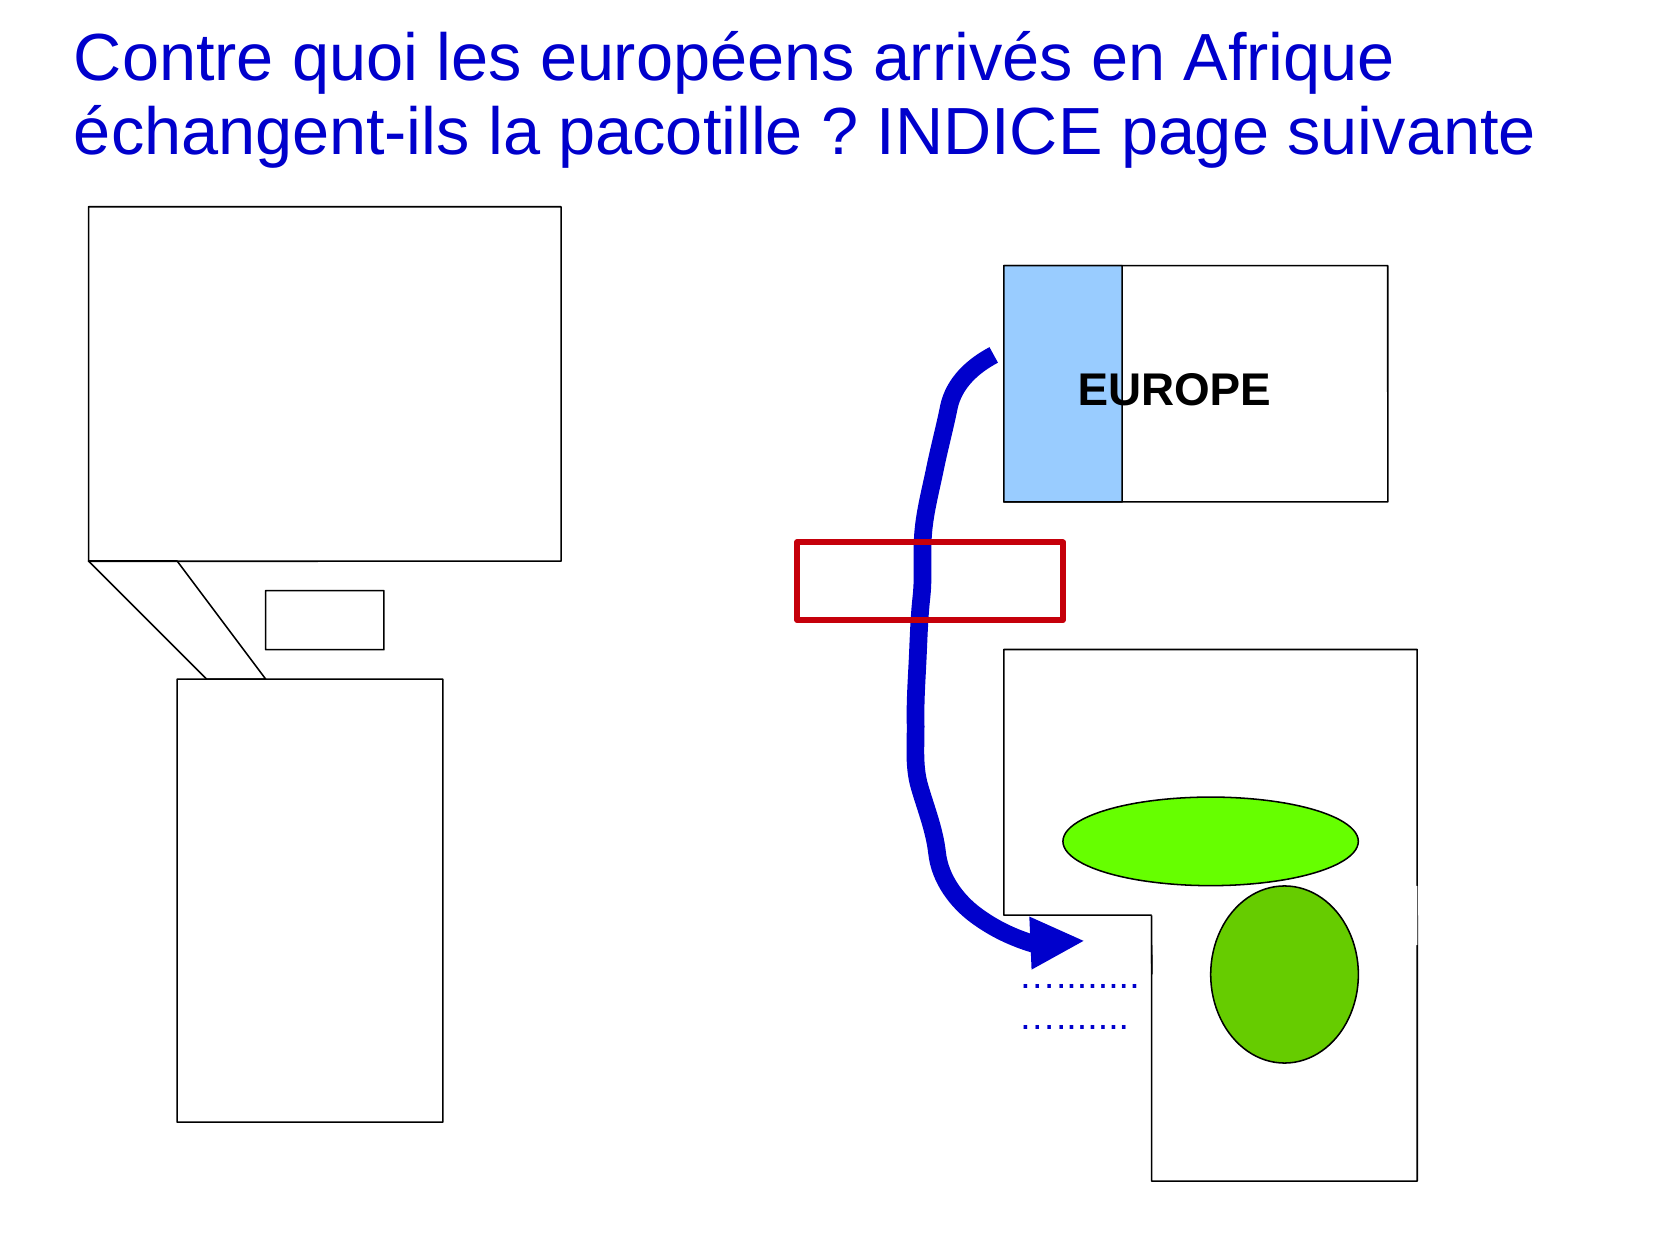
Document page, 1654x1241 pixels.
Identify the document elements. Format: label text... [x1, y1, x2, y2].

text_box [1003, 265, 1123, 502]
text_box [1062, 797, 1418, 1064]
text_box …........ …....... [1003, 944, 1181, 1044]
text_box Contre quoi les européens arrivés en Afrique échangent-ils la pacotille ? INDICE page suivante [59, 9, 1595, 201]
text_box EUROPE [1062, 354, 1329, 422]
